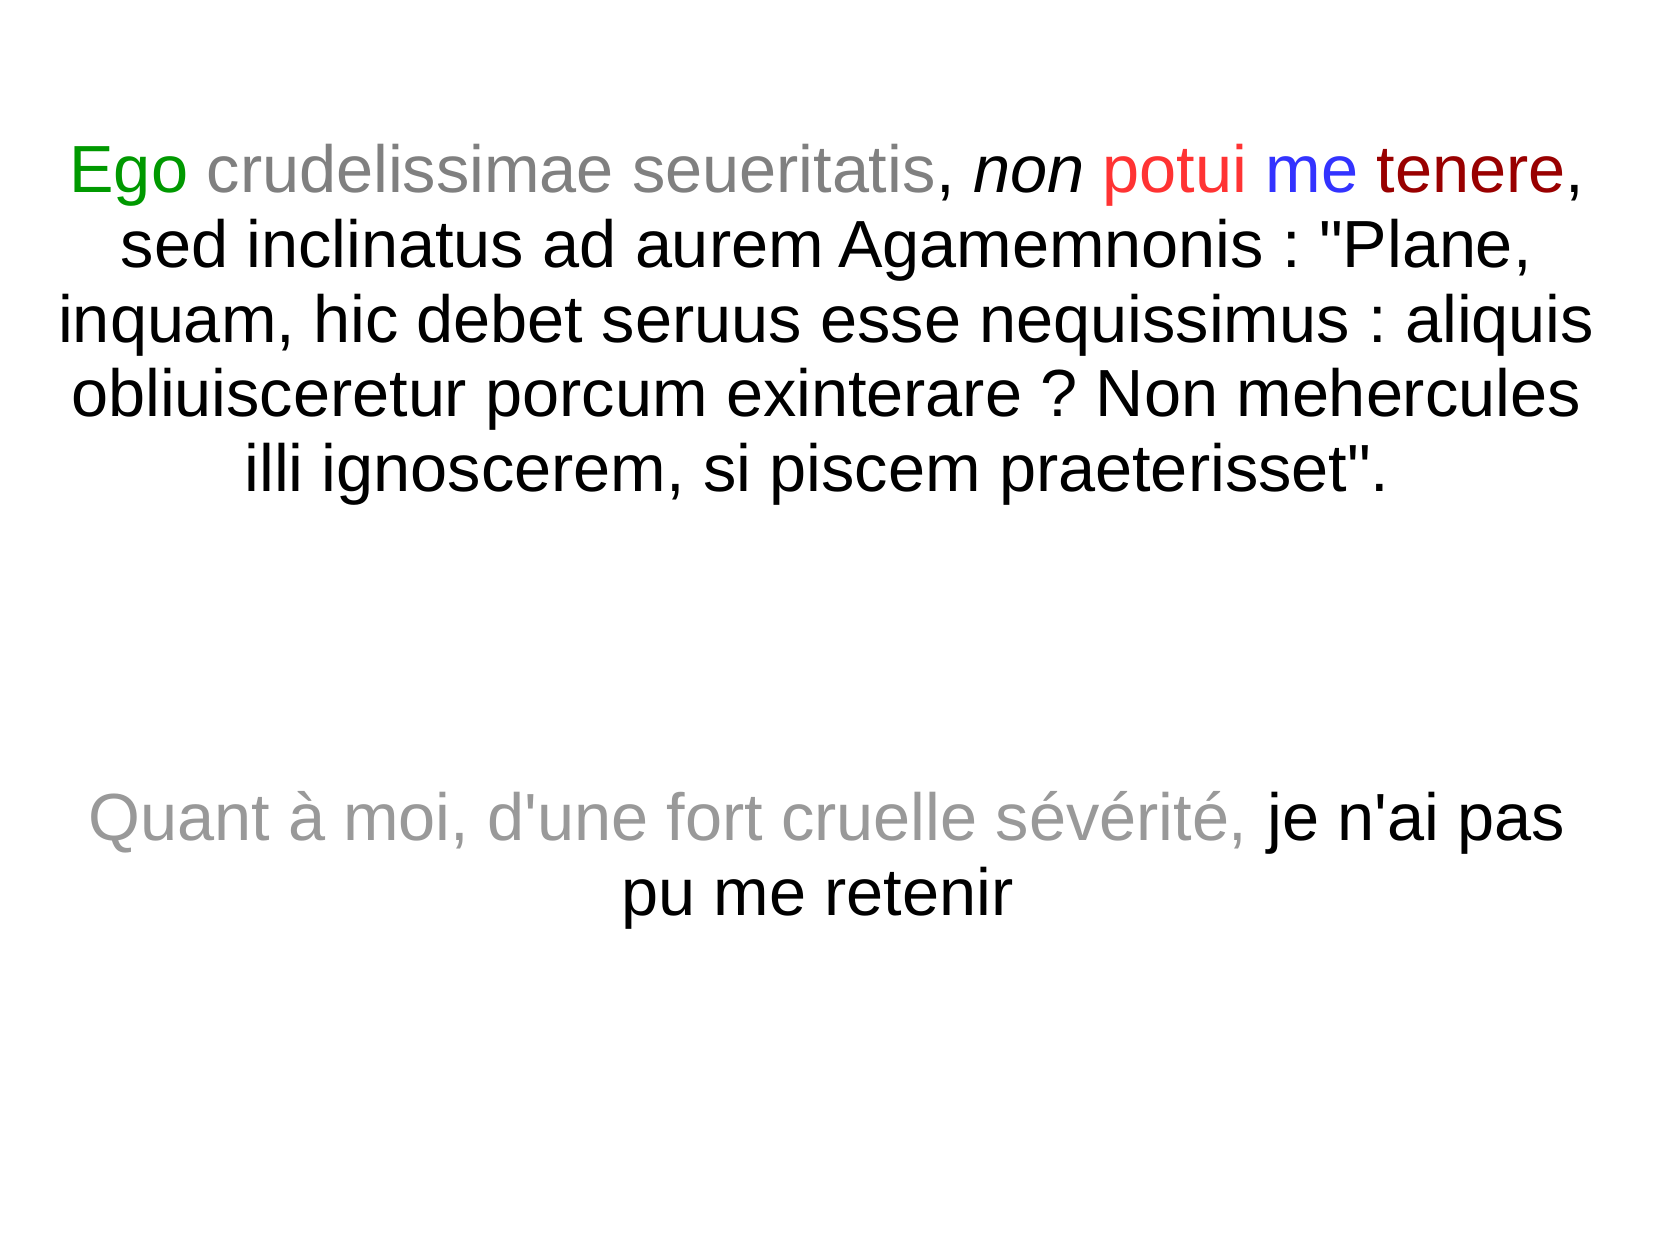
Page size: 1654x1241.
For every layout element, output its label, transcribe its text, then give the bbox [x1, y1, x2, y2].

subtitle Quant à moi, d'une fort cruelle sévérité, je n'ai pas pu me retenir [82, 601, 1571, 1109]
title Ego crudelissimae seueritatis, non potui me tenere, sed inclinatus ad aurem Agamemnonis : "Plane, inquam, hic debet seruus esse nequissimus : aliquis obliuisceretur porcum exinterare ? Non mehercules illi ignoscerem, si piscem praeterisset". [47, 35, 1607, 603]
